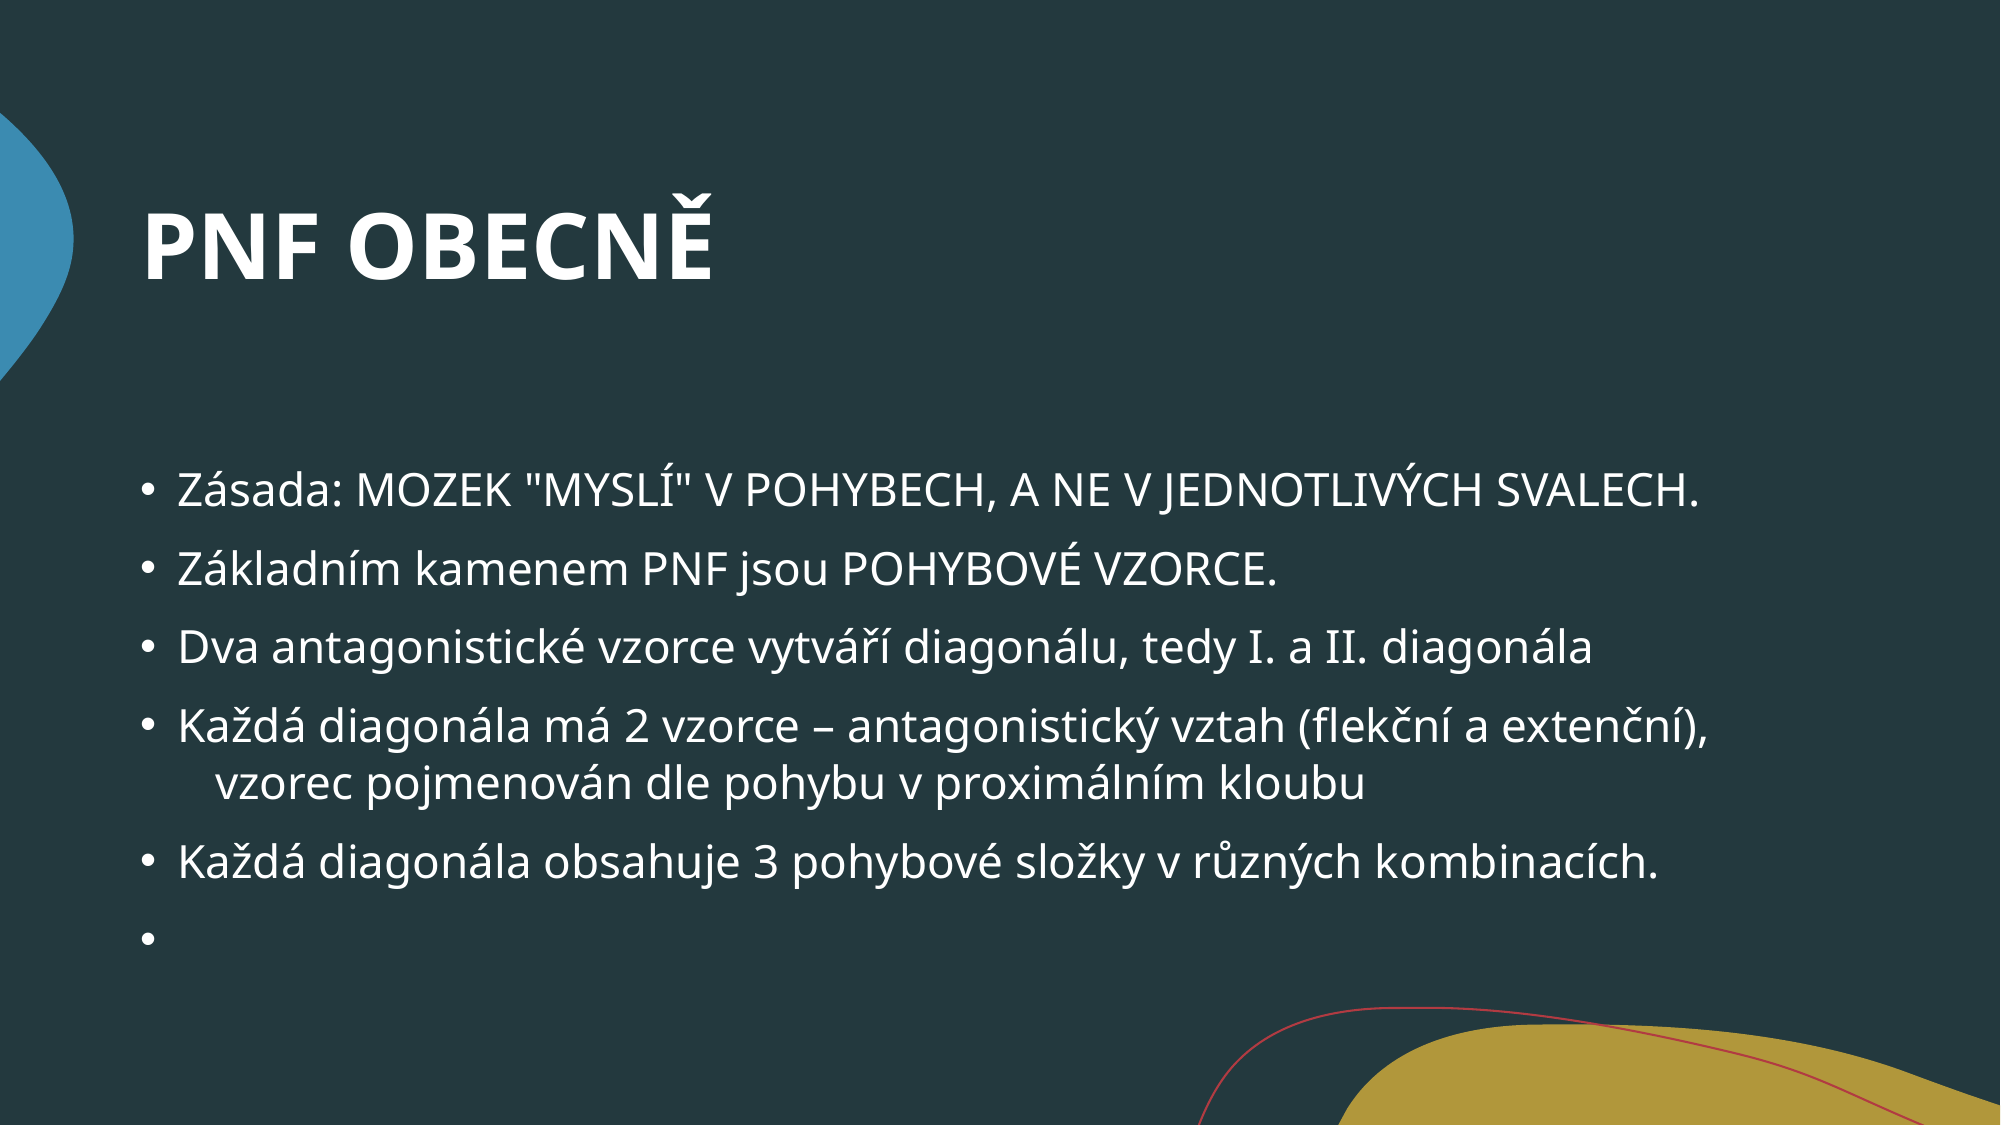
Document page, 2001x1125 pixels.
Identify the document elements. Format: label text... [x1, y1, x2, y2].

list Zásada: MOZEK "MYSLÍ" V POHYBECH, A NE V JEDNOTLIVÝCH SVALECH. Základním kamenem PNF jsou POHYBOVÉ VZORCE. Dva antagonistické vzorce vytváří diagonálu, tedy I. a II. diagonála Každá diagonála má 2 vzorce – antagonistický vztah (flekční a extenční), vzorec pojmenován dle pohybu v proximálním kloubu Každá diagonála obsahuje 3 pohybové složky v různých kombinacích. [125, 375, 1876, 980]
title PNF OBECNĚ [125, 125, 1876, 375]
